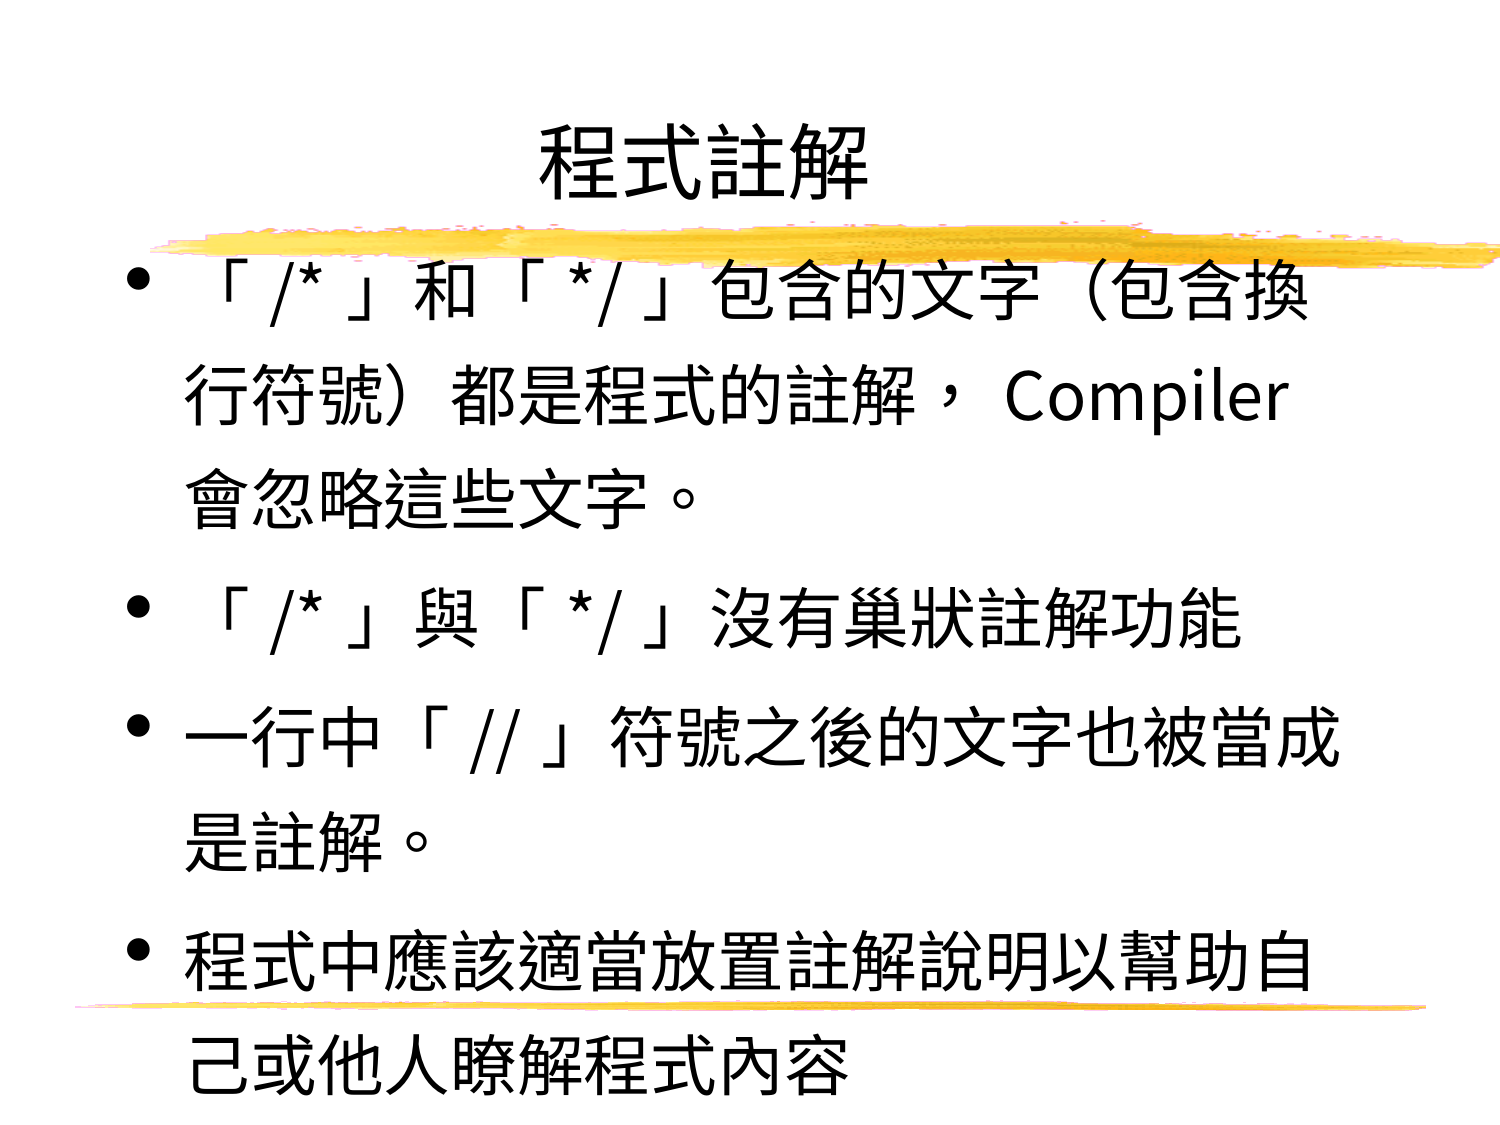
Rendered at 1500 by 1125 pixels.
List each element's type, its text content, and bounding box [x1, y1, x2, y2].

picture [1342, 215, 1500, 279]
list 「/*」和「*/」包含的文字（包含換行符號）都是程式的註解，Compiler會忽略這些文字。 「/*」與「*/」沒有巢狀註解功能 一行中「//」符號之後的文字也被當成是註解。 程式中應該適當放置註解說明以幫助自己或他人瞭解程式內容 [112, 222, 1388, 1125]
picture [75, 999, 112, 1013]
title 程式註解 [66, 37, 1342, 225]
picture [1388, 999, 1426, 1013]
